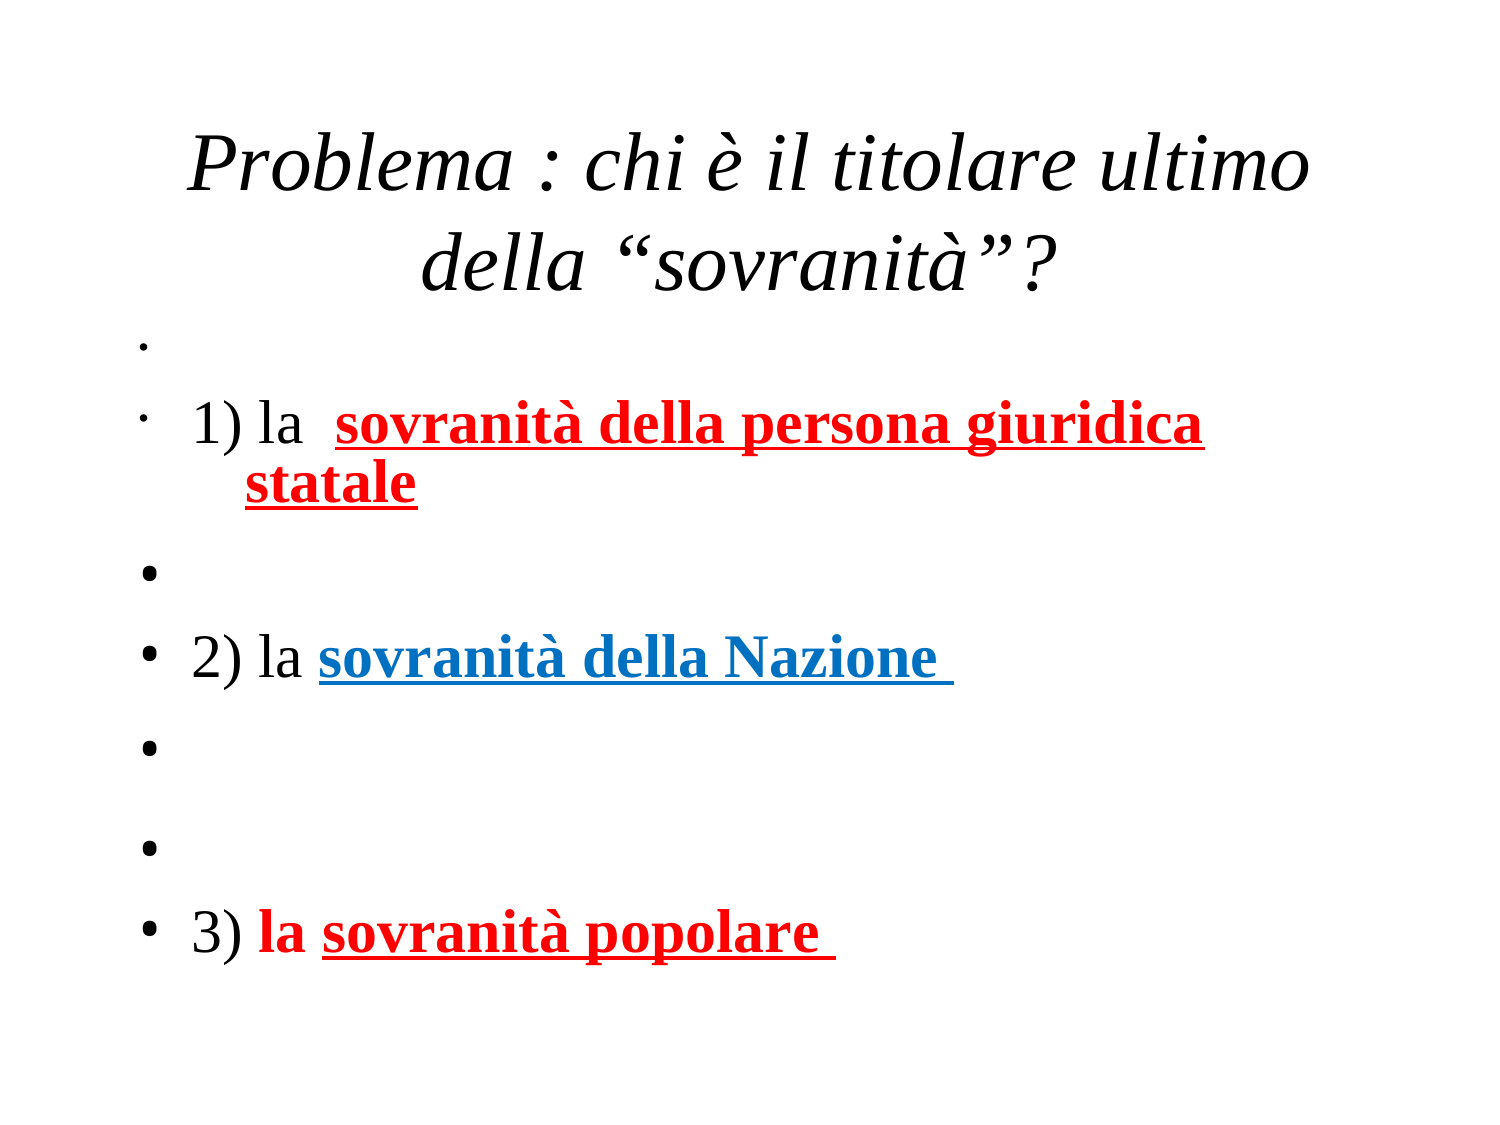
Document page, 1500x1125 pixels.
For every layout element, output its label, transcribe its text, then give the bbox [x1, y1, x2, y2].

list 1) la sovranità della persona giuridica statale 2) la sovranità della Nazione 3) la sovranità popolare [123, 302, 1399, 978]
title Problema : chi è il titolare ultimo della “sovranità”? [112, 99, 1388, 288]
